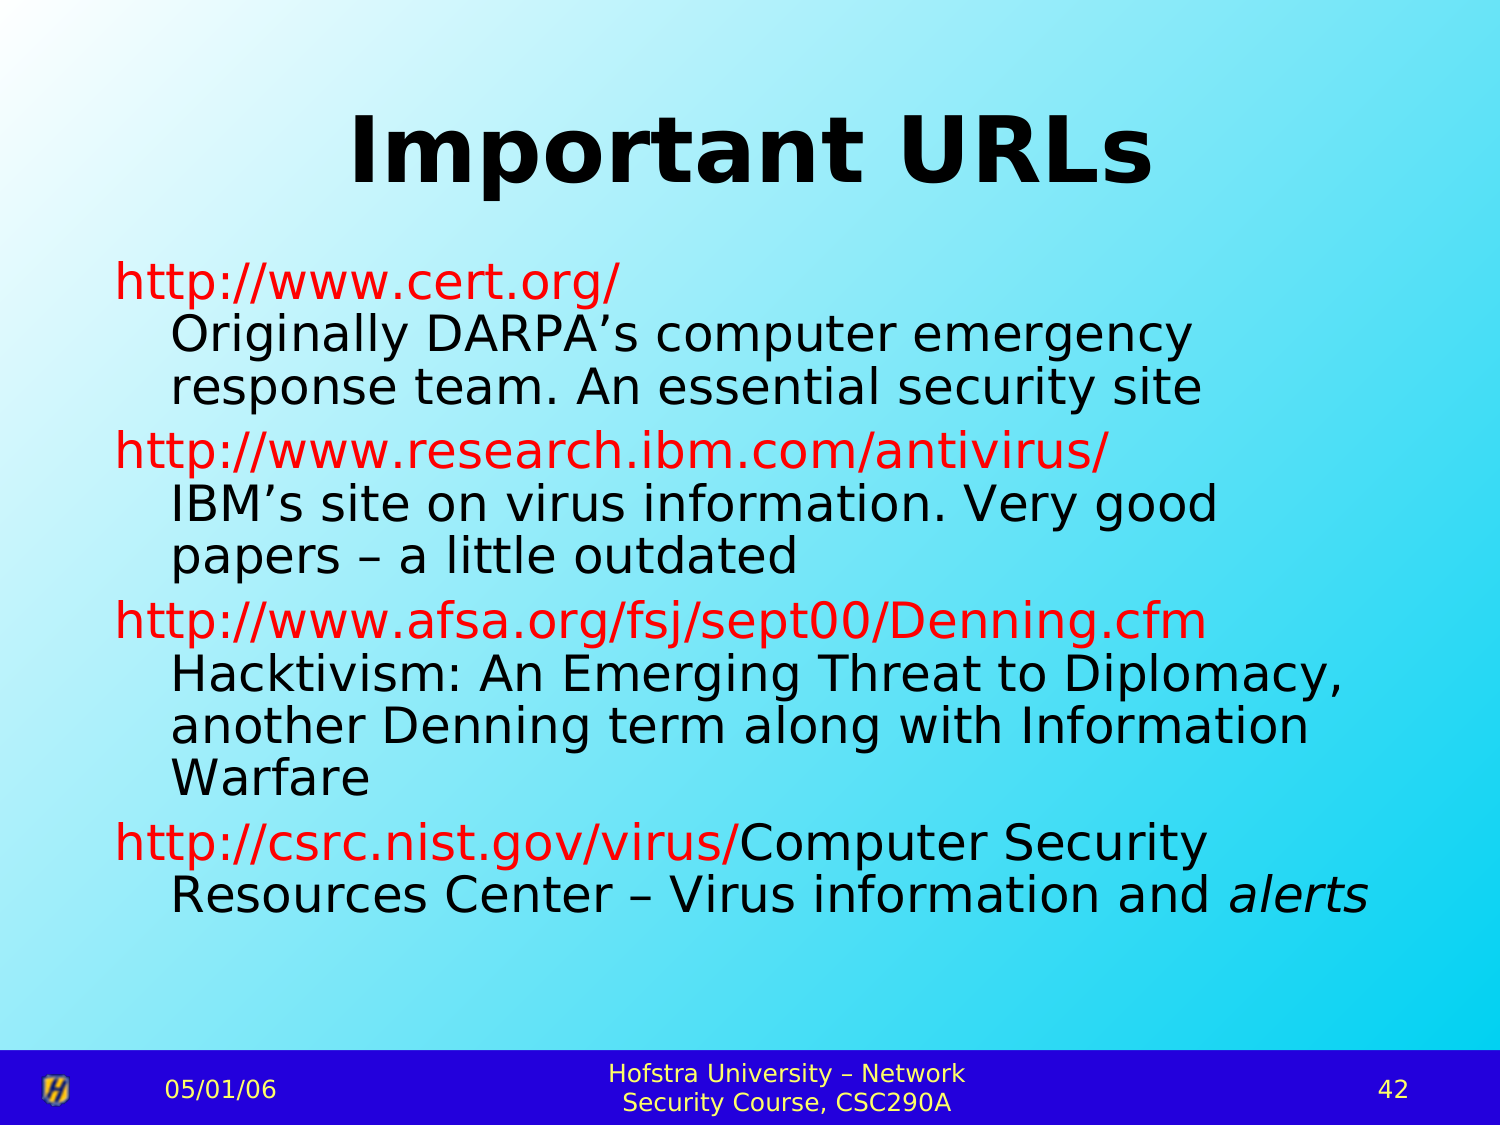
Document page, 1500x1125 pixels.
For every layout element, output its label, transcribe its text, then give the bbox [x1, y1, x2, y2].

title Important URLs [112, 84, 1391, 212]
picture [37, 1072, 76, 1110]
list http://www.cert.org/ Originally DARPA’s computer emergency response team. An essential security site http://www.research.ibm.com/antivirus/ IBM’s site on virus information. Very good papers – a little outdated http://www.afsa.org/fsj/sept00/Denning.cfmHacktivism: An Emerging Threat to Diplomacy, another Denning term along with Information Warfare http://csrc.nist.gov/virus/Computer Security Resources Center – Virus information and alerts [99, 249, 1407, 1002]
